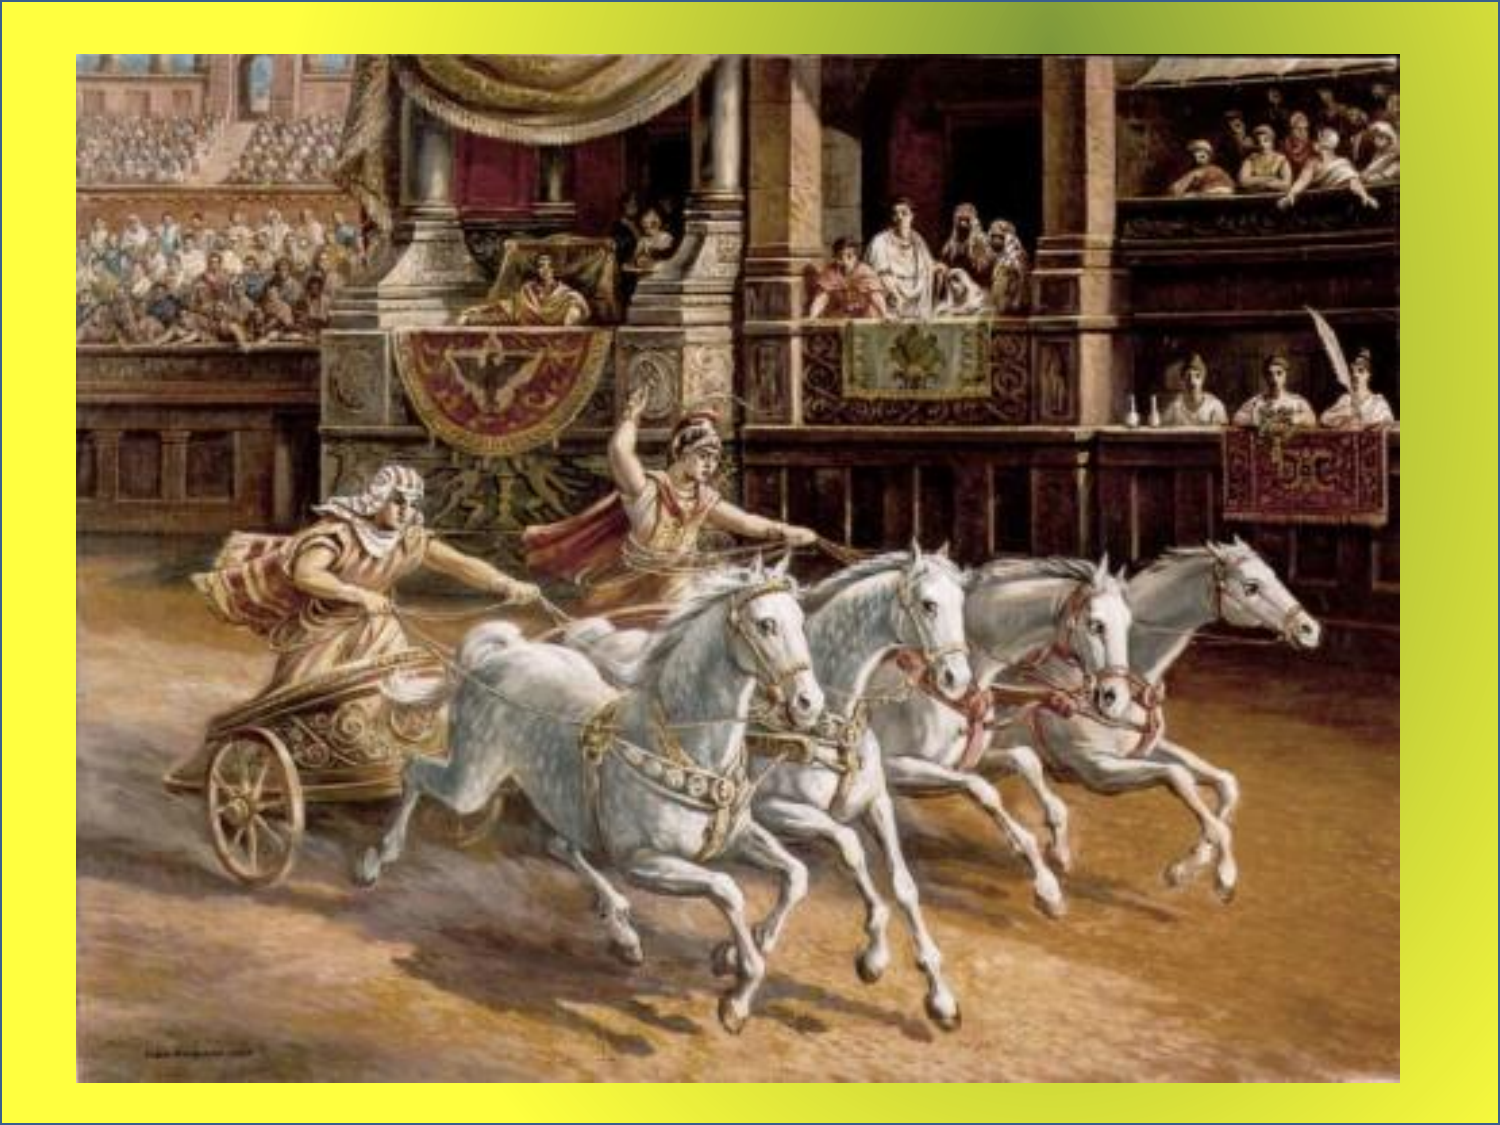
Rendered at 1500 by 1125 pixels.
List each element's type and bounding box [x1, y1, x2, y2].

picture [76, 54, 1400, 1083]
text_box [0, 0, 1500, 1125]
